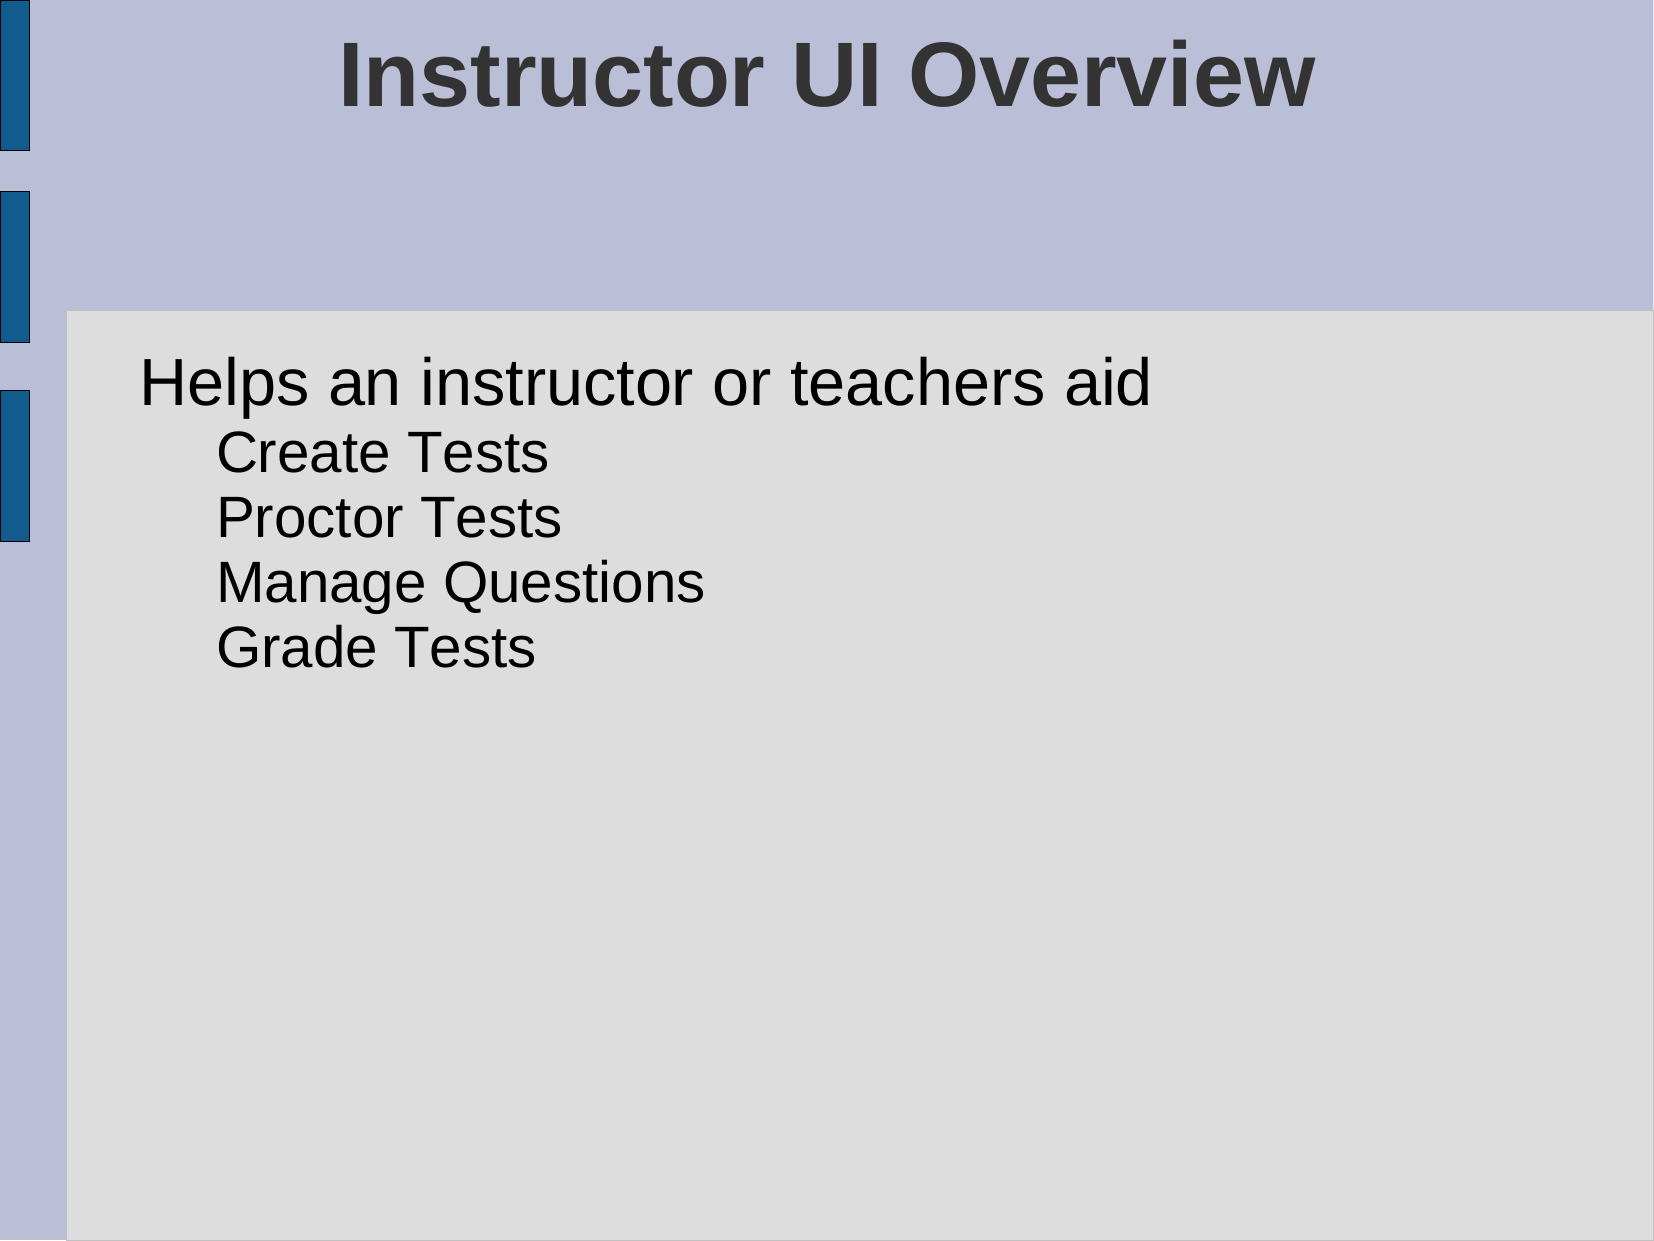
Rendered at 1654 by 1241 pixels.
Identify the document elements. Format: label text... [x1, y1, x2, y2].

title Instructor UI Overview [121, 0, 1534, 151]
list Helps an instructor or teachers aid Create Tests Proctor Tests Manage Questions Grade Tests [121, 344, 1534, 1127]
